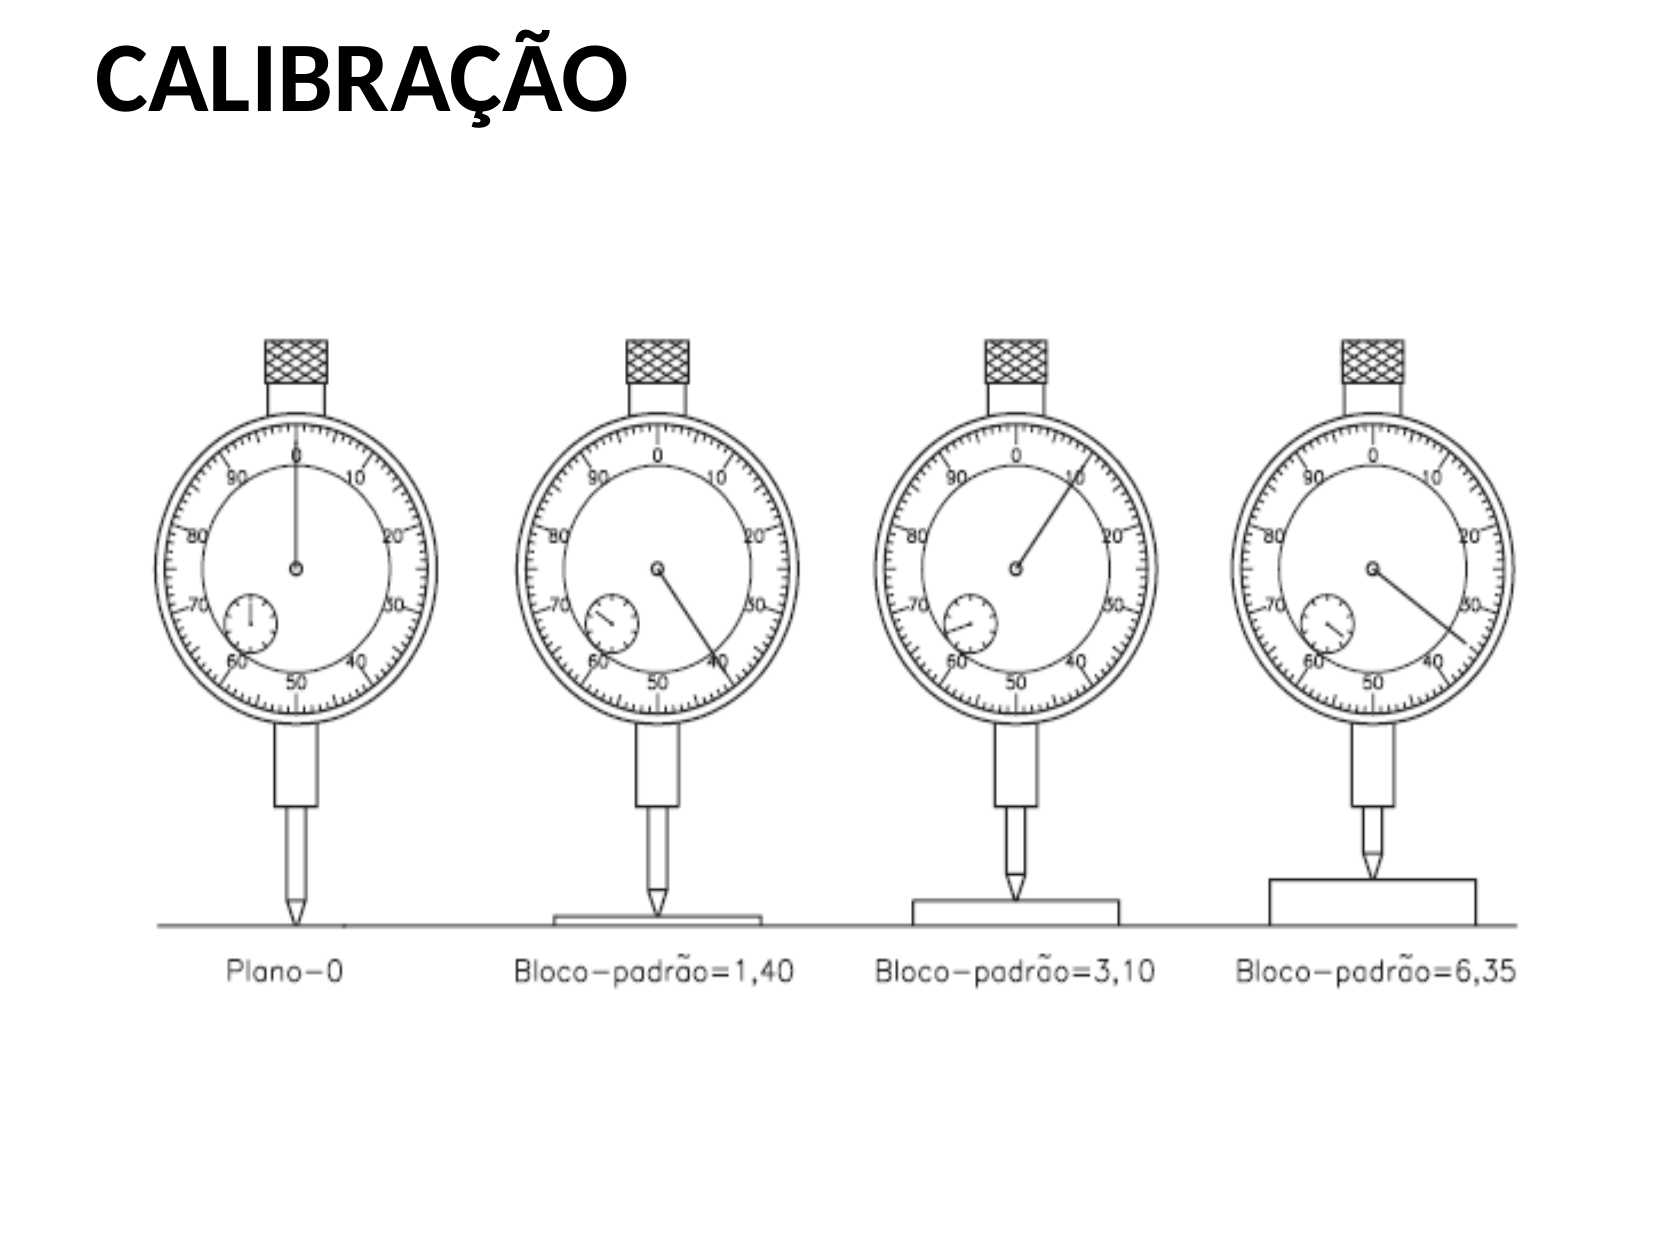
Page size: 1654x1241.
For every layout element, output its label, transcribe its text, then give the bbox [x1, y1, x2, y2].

picture [123, 307, 1543, 998]
title CALIBRAÇÃO [2, 5, 723, 212]
